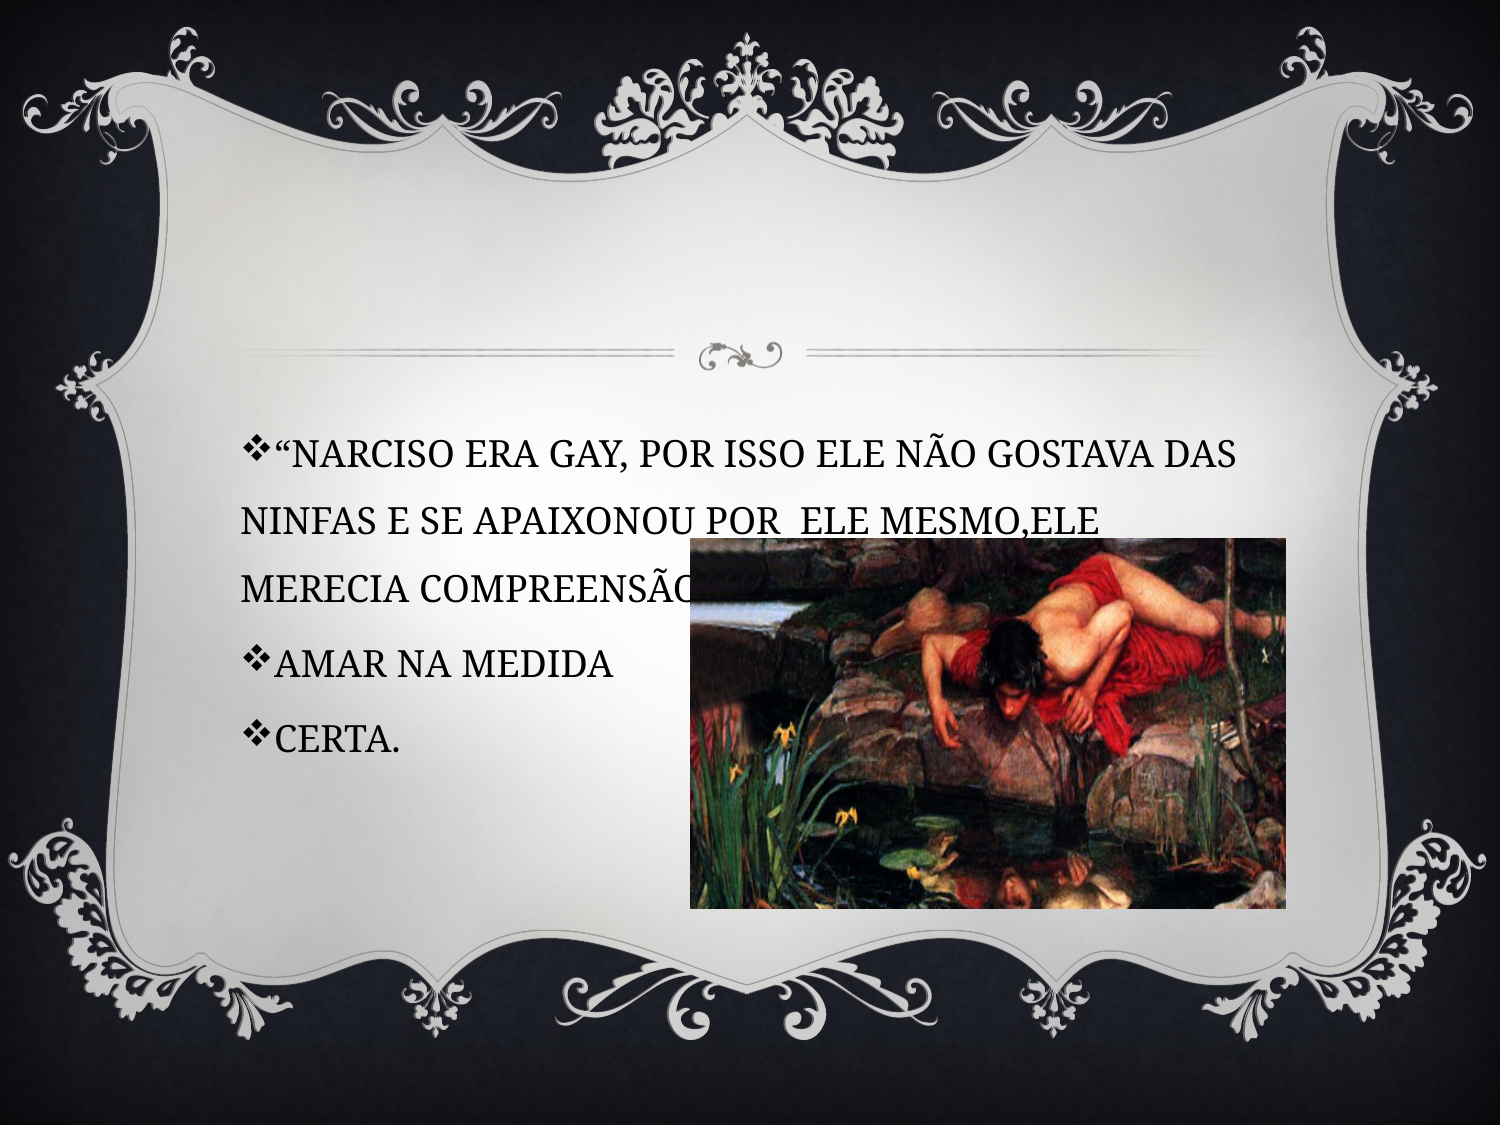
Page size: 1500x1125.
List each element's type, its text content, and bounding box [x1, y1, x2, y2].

picture [0, 0, 1500, 1125]
list “NARCISO ERA GAY, POR ISSO ELE NÃO GOSTAVA DAS NINFAS E SE APAIXONOU POR ELE MESMO,ELE MERECIA COMPREENSÃO.” AMAR NA MEDIDA CERTA. [225, 399, 1275, 900]
